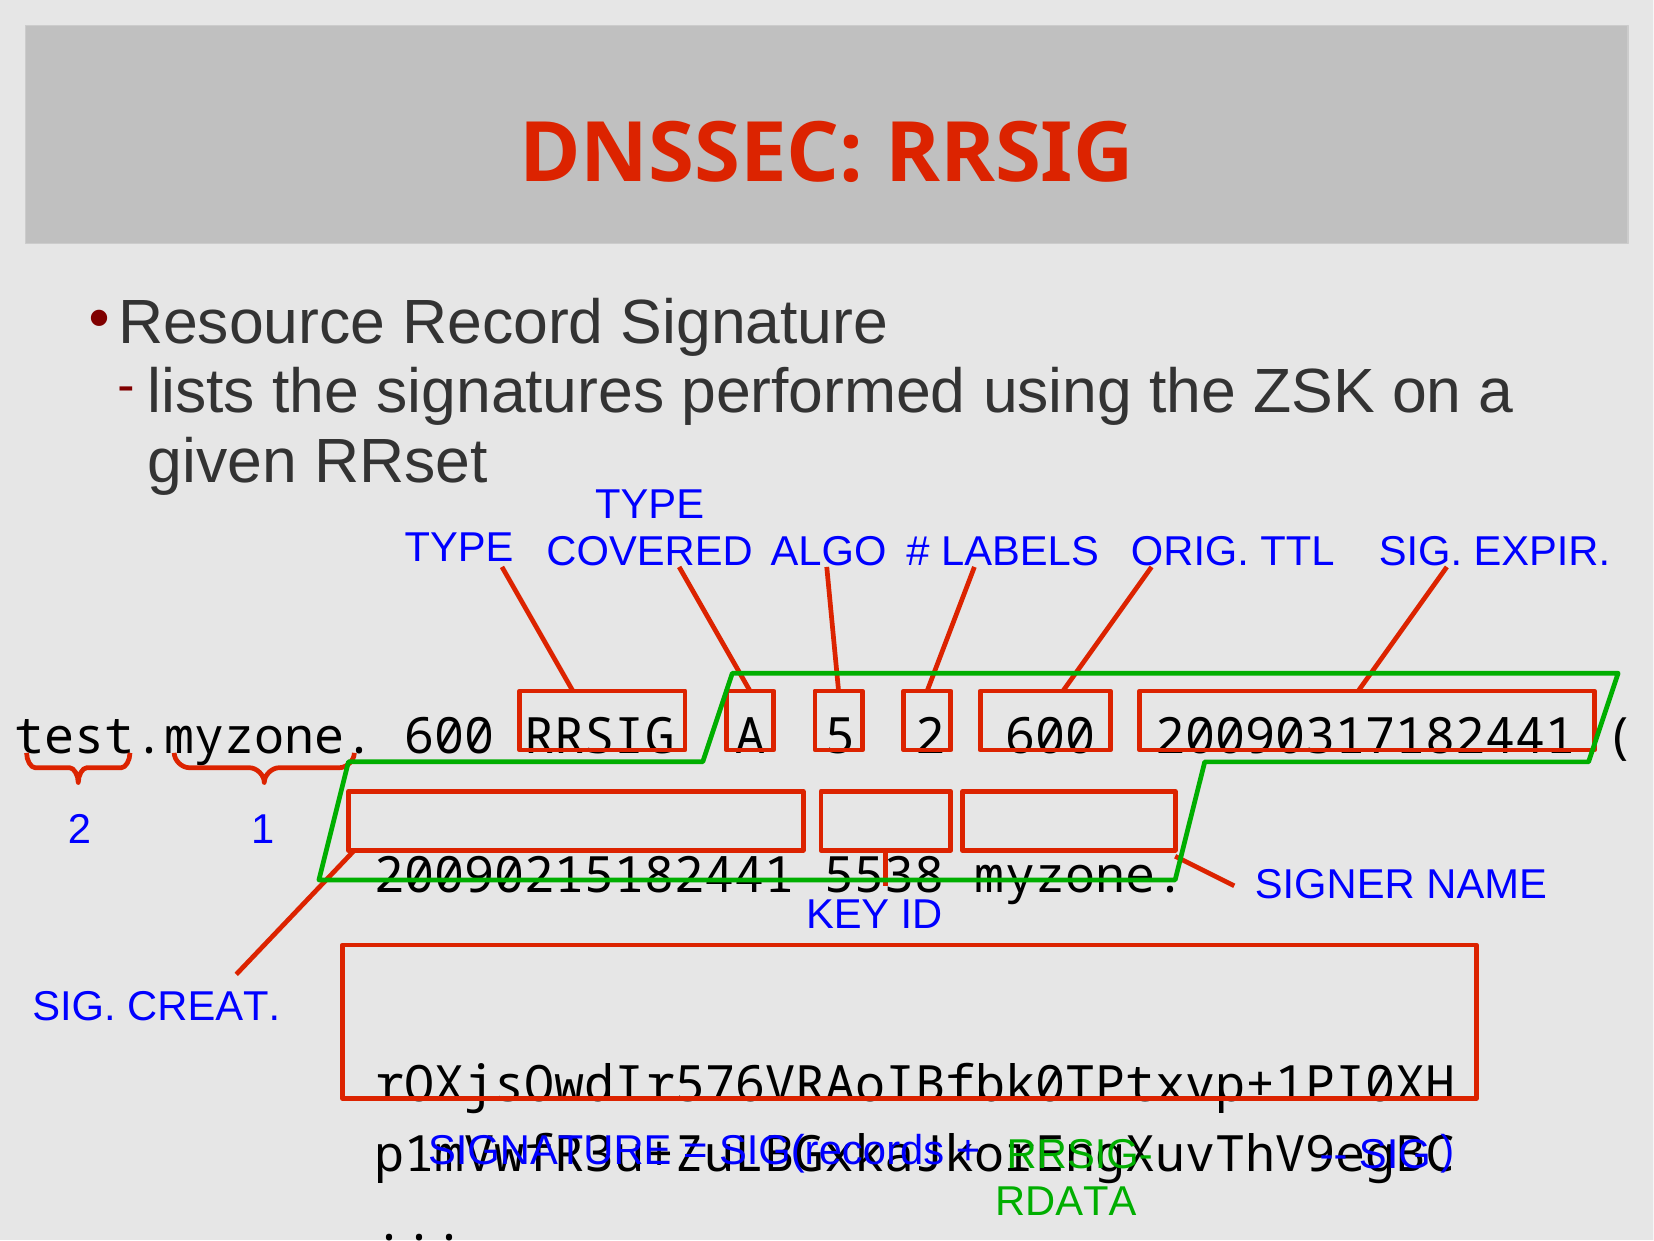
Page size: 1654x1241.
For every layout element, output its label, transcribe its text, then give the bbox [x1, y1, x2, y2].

text_box SIGNATURE = SIG(records + ) [413, 1118, 1477, 1180]
text_box TYPE COVERED [519, 472, 780, 591]
text_box ALGO [755, 519, 891, 581]
text_box RRSIG-RDATA [980, 1122, 1293, 1185]
text_box ORIG. TTL [1116, 519, 1359, 581]
text_box SIG. CREAT. [17, 974, 296, 1036]
text_box test.myzone. 600 RRSIG A 5 2 600 20090317182441 ( 20090215182441 5538 myzone. rOXjsOwdIr576VRAoIBfbk0TPtxvp+1PI0XH p1mVwfR3u+ZuLBGxkaJkorEngXuvThV9egBC ... ) [1142, 693, 1592, 748]
text_box # LABELS [891, 519, 1116, 581]
text_box test.myzone. 600 RRSIG A 5 2 600 20090317182441 ( 20090215182441 5538 myzone. rOXjsOwdIr576VRAoIBfbk0TPtxvp+1PI0XH p1mVwfR3u+ZuLBGxkaJkorEngXuvThV9egBC ... ) [0, 690, 1654, 1188]
text_box test.myzone. 600 RRSIG A 5 2 600 20090317182441 ( 20090215182441 5538 myzone. rOXjsOwdIr576VRAoIBfbk0TPtxvp+1PI0XH p1mVwfR3u+ZuLBGxkaJkorEngXuvThV9egBC ... ) [522, 693, 683, 748]
text_box SIG. EXPIR. [1364, 519, 1642, 581]
text_box KEY ID [791, 882, 1034, 944]
text_box SIGNER NAME [1240, 852, 1565, 914]
title DNSSEC: RRSIG [121, 46, 1532, 253]
text_box TYPE [389, 515, 519, 578]
text_box 2 [53, 797, 119, 859]
text_box 1 [236, 797, 302, 859]
list Resource Record Signature lists the signatures performed using the ZSK on a given RRset [59, 286, 1593, 690]
text_box -- SIG [1293, 1122, 1460, 1185]
text_box test.myzone. 600 RRSIG A 5 2 600 20090317182441 ( 20090215182441 5538 myzone. rOXjsOwdIr576VRAoIBfbk0TPtxvp+1PI0XH p1mVwfR3u+ZuLBGxkaJkorEngXuvThV9egBC ... ) [983, 693, 1108, 748]
